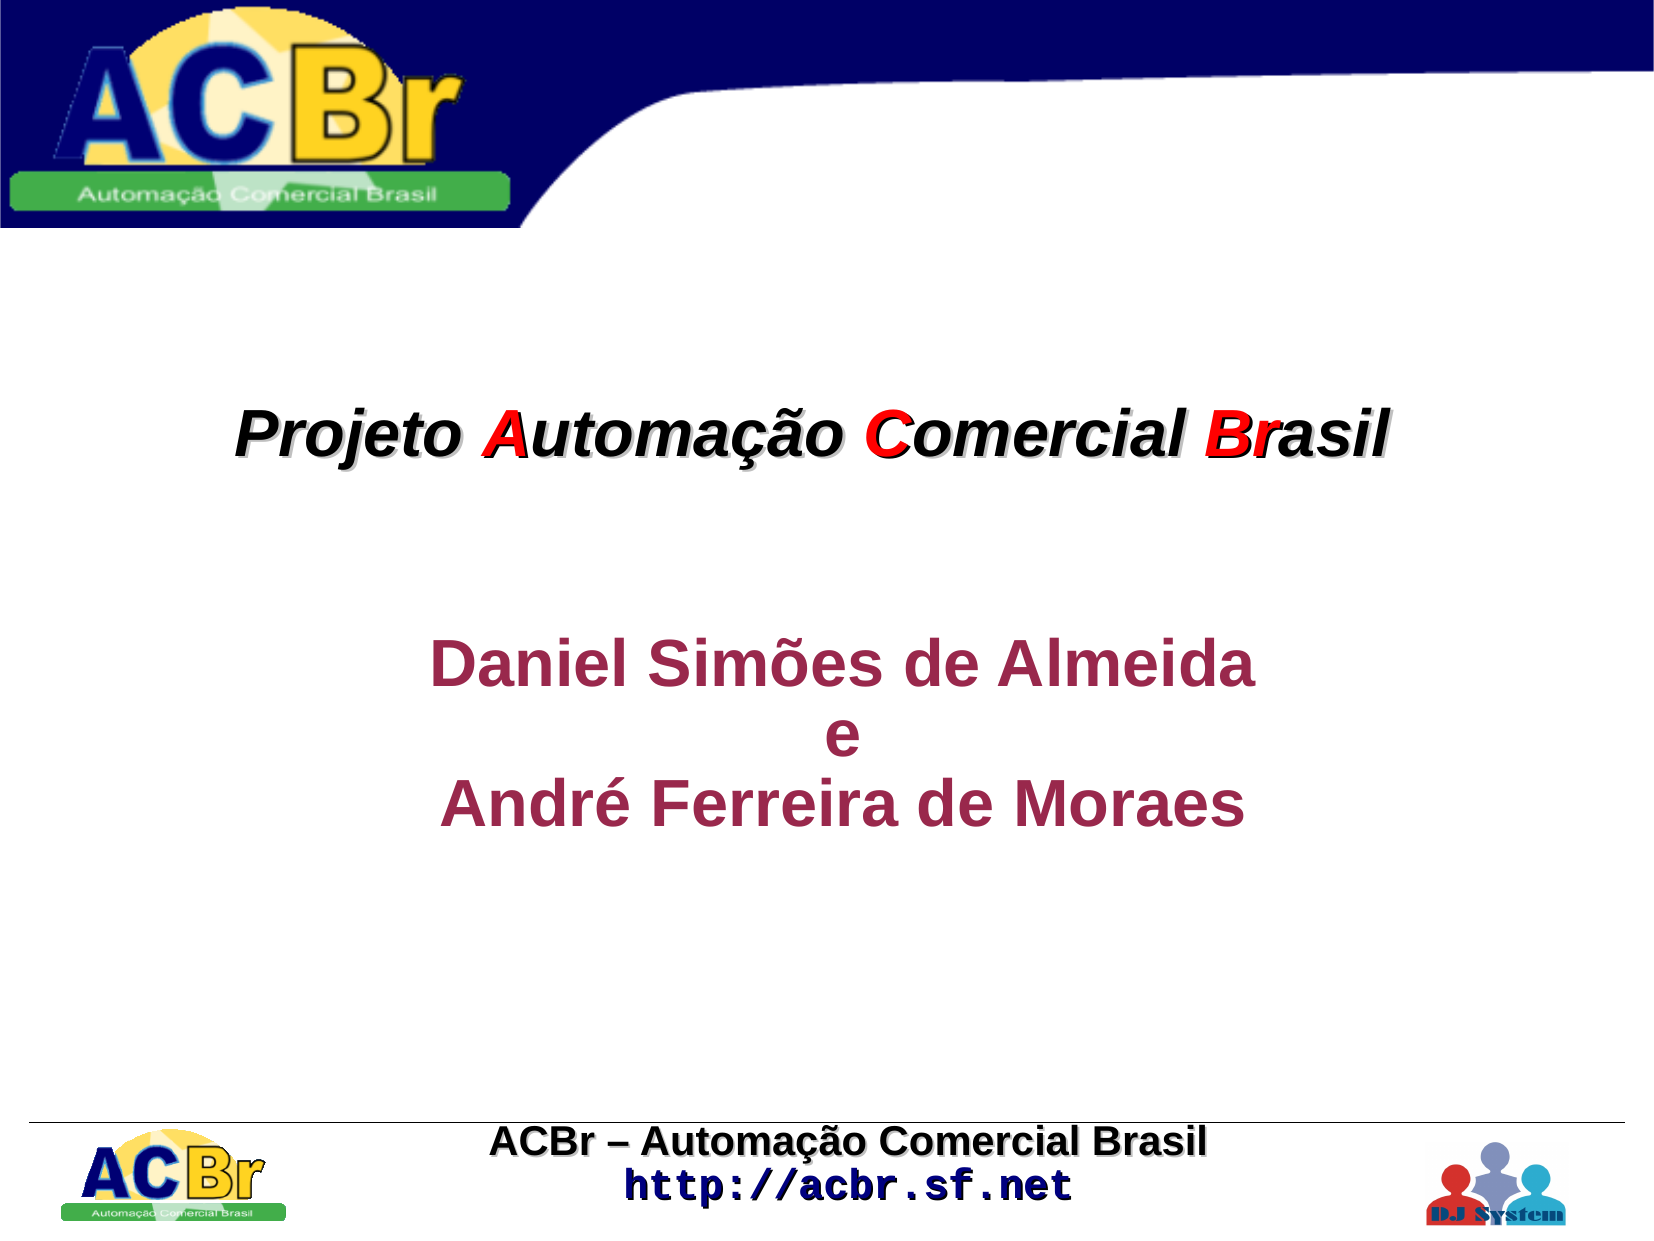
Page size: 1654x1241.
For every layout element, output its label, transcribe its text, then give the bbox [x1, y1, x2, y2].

picture [59, 1127, 287, 1224]
picture [0, 0, 1654, 228]
picture [1425, 1142, 1569, 1227]
text_box Projeto Automação Comercial Brasil [175, 400, 1449, 471]
text_box Daniel Simões de Almeida e André Ferreira de Moraes [394, 631, 1293, 840]
